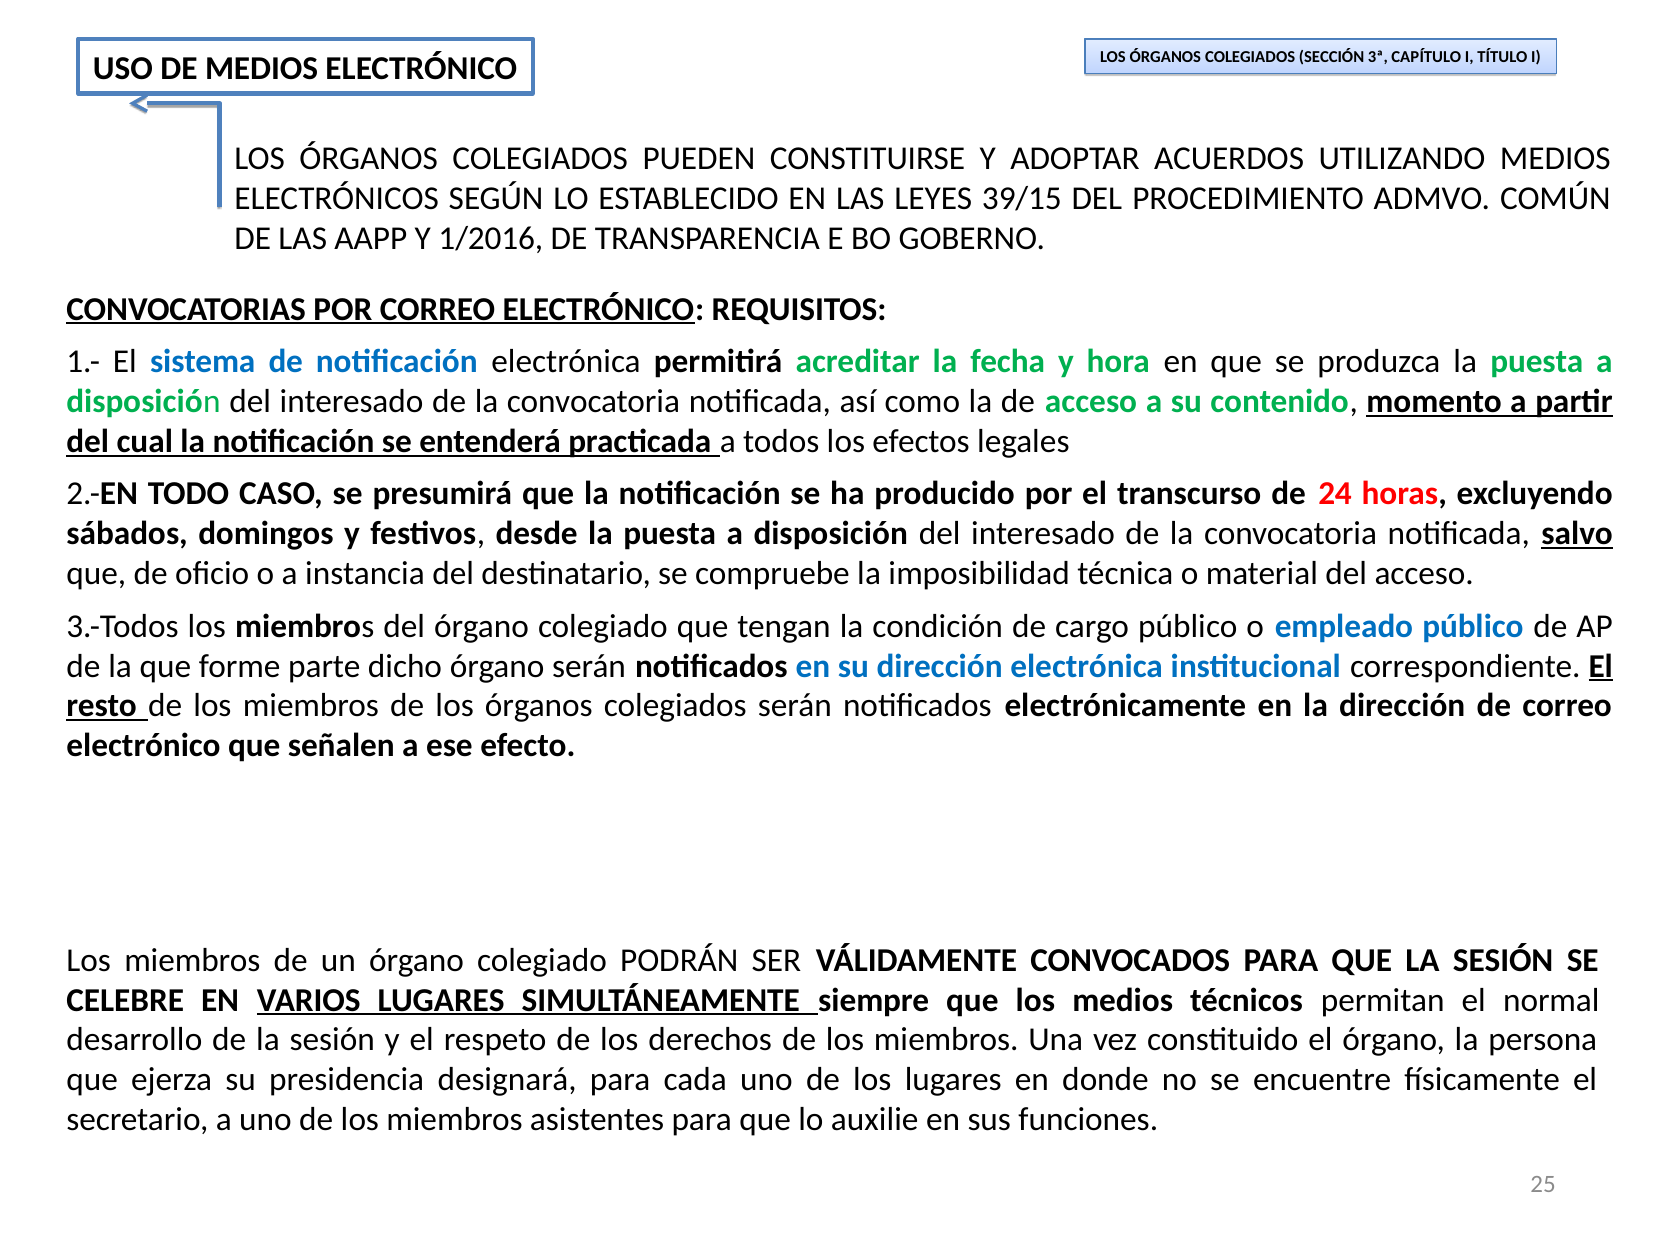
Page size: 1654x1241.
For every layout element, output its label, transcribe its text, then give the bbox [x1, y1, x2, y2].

slide_number <número> [1185, 1149, 1571, 1216]
text_box USO DE MEDIOS ELECTRÓNICO [78, 38, 533, 94]
text_box LOS ÓRGANOS COLEGIADOS PUEDEN CONSTITUIRSE Y ADOPTAR ACUERDOS UTILIZANDO MEDIOS ELECTRÓNICOS SEGÚN LO ESTABLECIDO EN LAS LEYES 39/15 DEL PROCEDIMIENTO ADMVO. COMÚN DE LAS AAPP Y 1/2016, DE TRANSPARENCIA E BO GOBERNO. [219, 129, 1628, 264]
text_box CONVOCATORIAS POR CORREO ELECTRÓNICO: REQUISITOS: 1.- El sistema de notificación electrónica permitirá acreditar la fecha y hora en que se produzca la puesta a disposición del interesado de la convocatoria notificada, así como la de acceso a su contenido, momento a partir del cual la notificación se entenderá practicada a todos los efectos legales 2.-EN TODO CASO, se presumirá que la notificación se ha producido por el transcurso de 24 horas, excluyendo sábados, domingos y festivos, desde la puesta a disposición del interesado de la convocatoria notificada, salvo que, de oficio o a instancia del destinatario, se compruebe la imposibilidad técnica o material del acceso. 3.-Todos los miembros del órgano colegiado que tengan la condición de cargo público o empleado público de AP de la que forme parte dicho órgano serán notificados en su dirección electrónica institucional correspondiente. El resto de los miembros de los órganos colegiados serán notificados electrónicamente en la dirección de correo electrónico que señalen a ese efecto. [51, 279, 1628, 771]
text_box Los miembros de un órgano colegiado PODRÁN SER VÁLIDAMENTE CONVOCADOS PARA QUE LA SESIÓN SE CELEBRE EN VARIOS LUGARES SIMULTÁNEAMENTE siempre que los medios técnicos permitan el normal desarrollo de la sesión y el respeto de los derechos de los miembros. Una vez constituido el órgano, la persona que ejerza su presidencia designará, para cada uno de los lugares en donde no se encuentre físicamente el secretario, a uno de los miembros asistentes para que lo auxilie en sus funciones. [51, 930, 1615, 1145]
text_box LOS ÓRGANOS COLEGIADOS (SECCIÓN 3ª, CAPÍTULO I, TÍTULO I) [1085, 38, 1557, 74]
